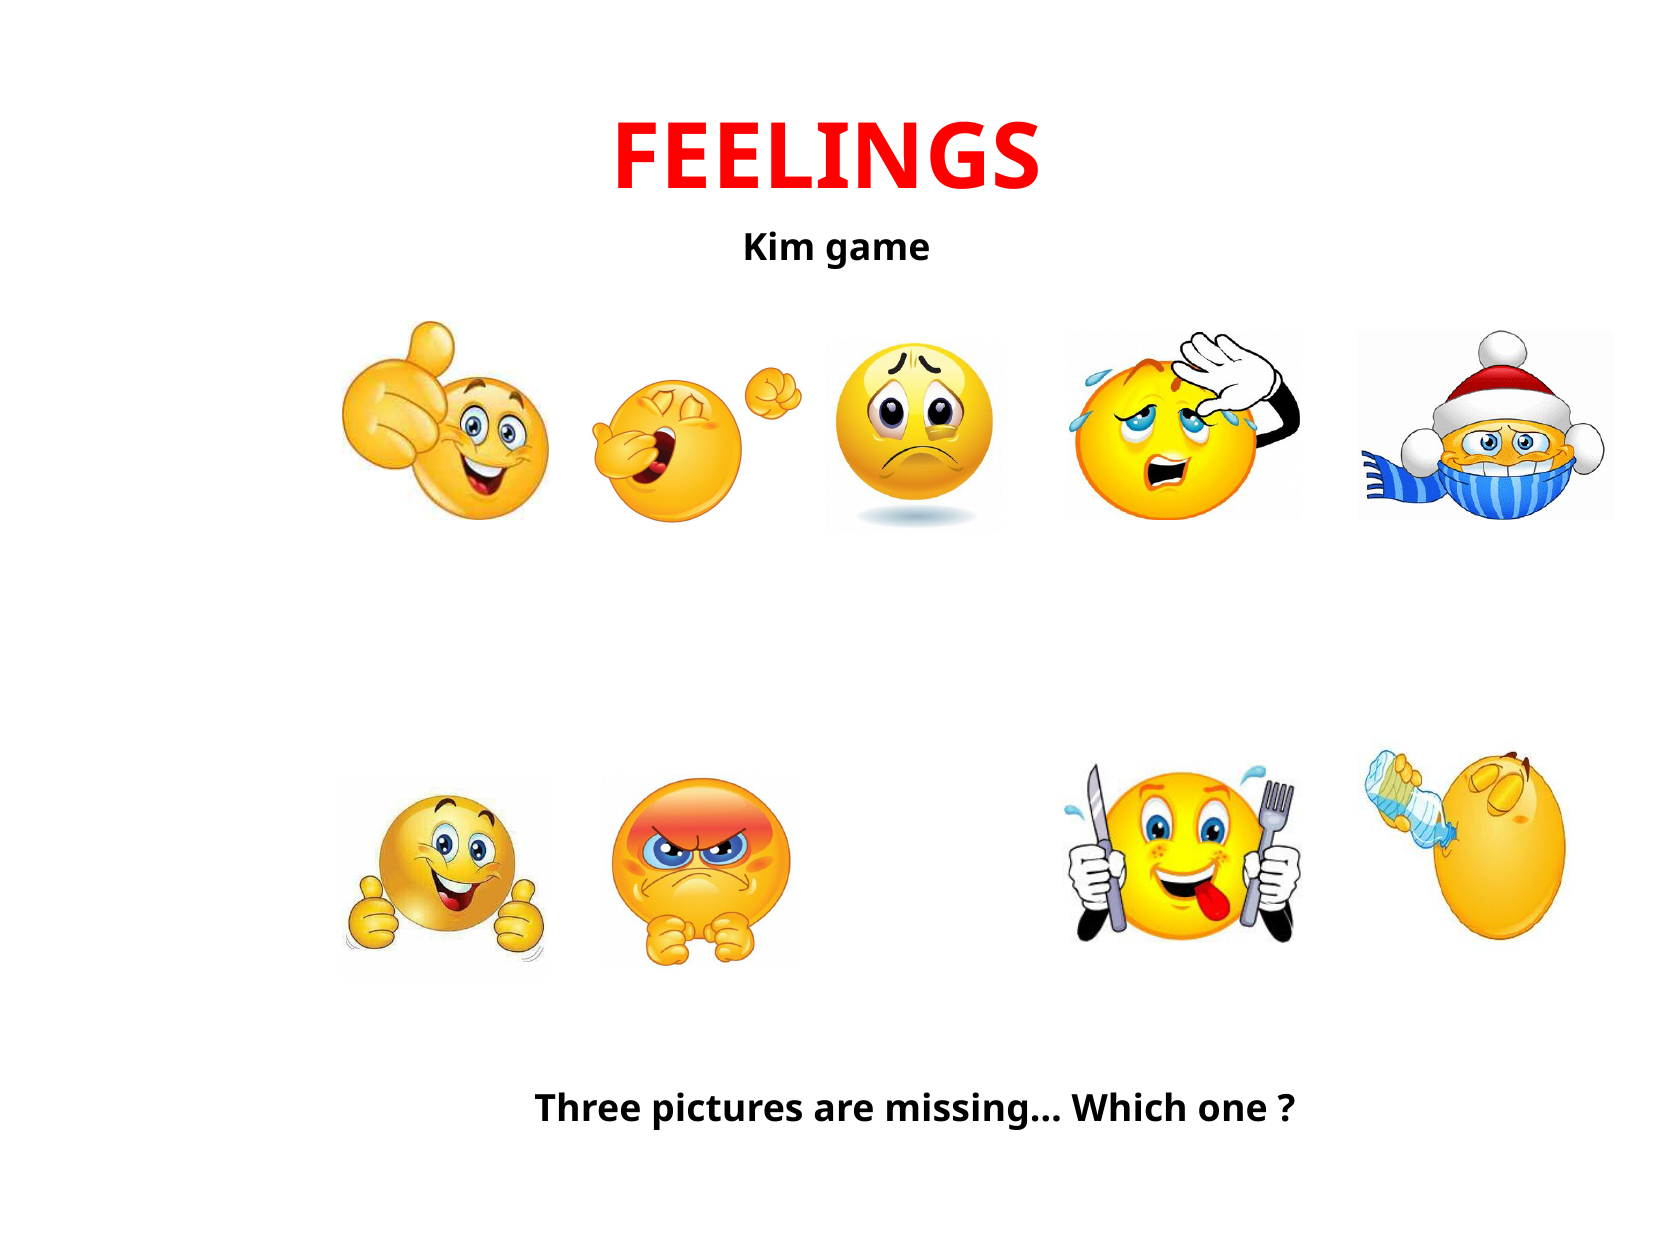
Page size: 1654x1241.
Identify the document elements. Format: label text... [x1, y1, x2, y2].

picture [342, 321, 549, 520]
picture [1358, 330, 1614, 520]
picture [1068, 332, 1300, 520]
picture [602, 774, 799, 969]
picture [826, 340, 1002, 532]
text_box Three pictures are missing… Which one ? [519, 1073, 1323, 1182]
picture [590, 338, 804, 552]
picture [342, 776, 547, 981]
picture [1358, 738, 1571, 951]
title FEELINGS [82, 49, 1571, 257]
picture [1062, 760, 1304, 945]
text_box Kim game [649, 212, 1087, 274]
